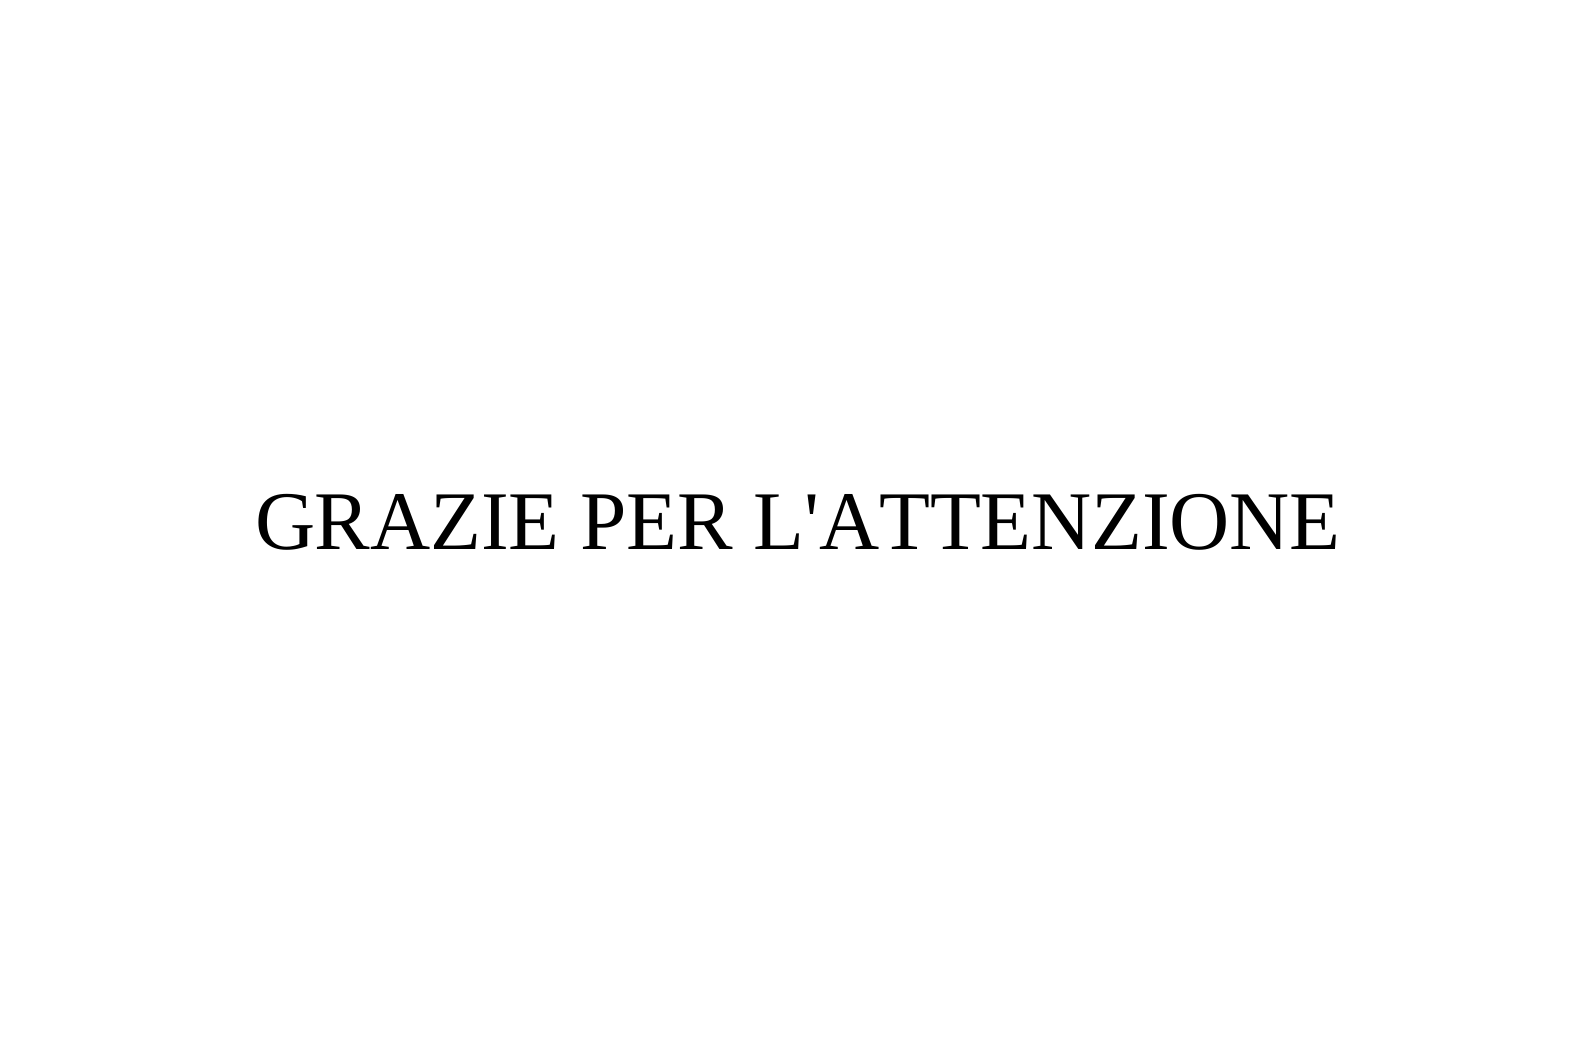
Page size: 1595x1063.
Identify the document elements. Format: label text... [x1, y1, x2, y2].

subtitle GRAZIE PER L'ATTENZIONE [117, 78, 1479, 966]
